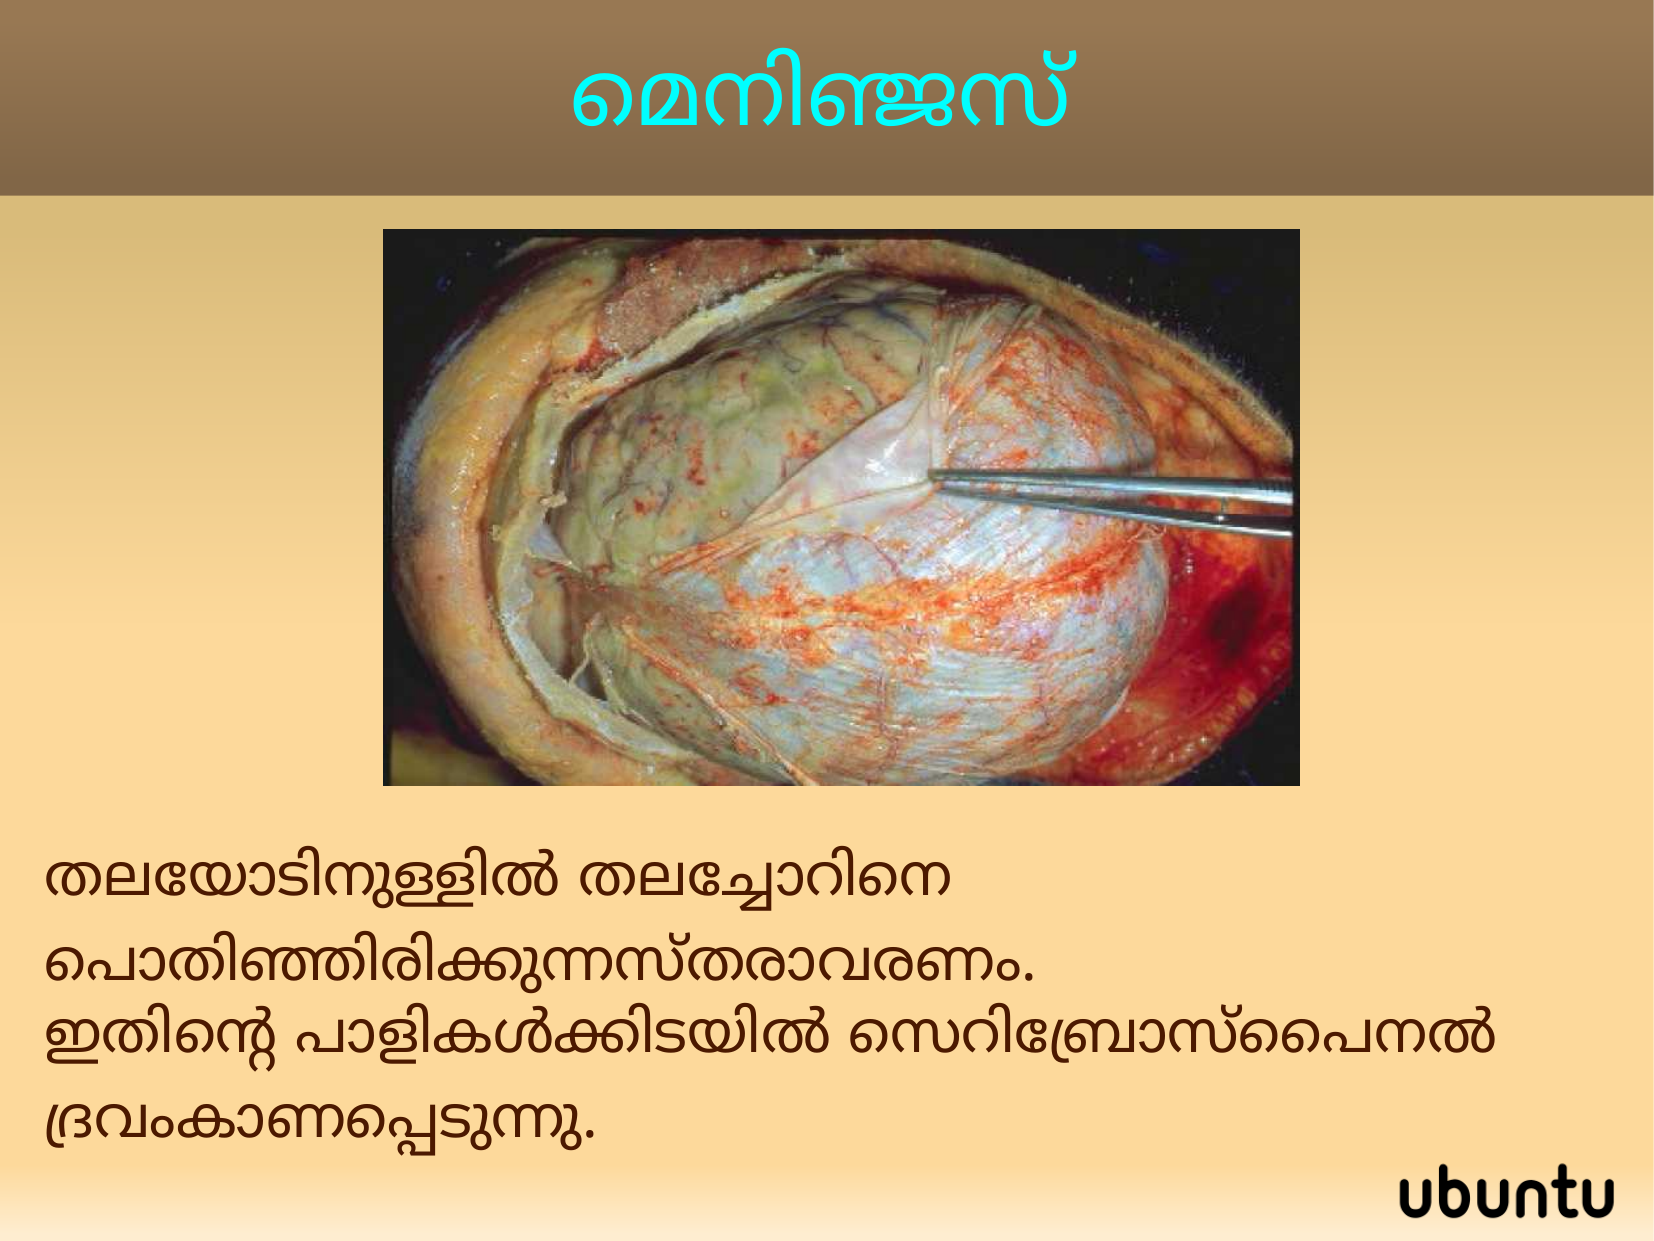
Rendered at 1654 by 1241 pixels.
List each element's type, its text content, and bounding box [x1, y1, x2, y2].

picture [0, 0, 1654, 1241]
text_box തലയോടിനുള്ളില്‍ തലച്ചോറിനെ പൊതിഞ്ഞിരിക്കുന്നസ്തരാവരണം. ഇതിന്റെ പാളികള്‍ക്കിടയില്‍ സെറിബ്രോസ്പൈനല്‍ ദ്രവംകാണപ്പെടുന്നു. [29, 838, 1625, 1063]
title മെനിഞ്ജസ് [76, 0, 1565, 208]
